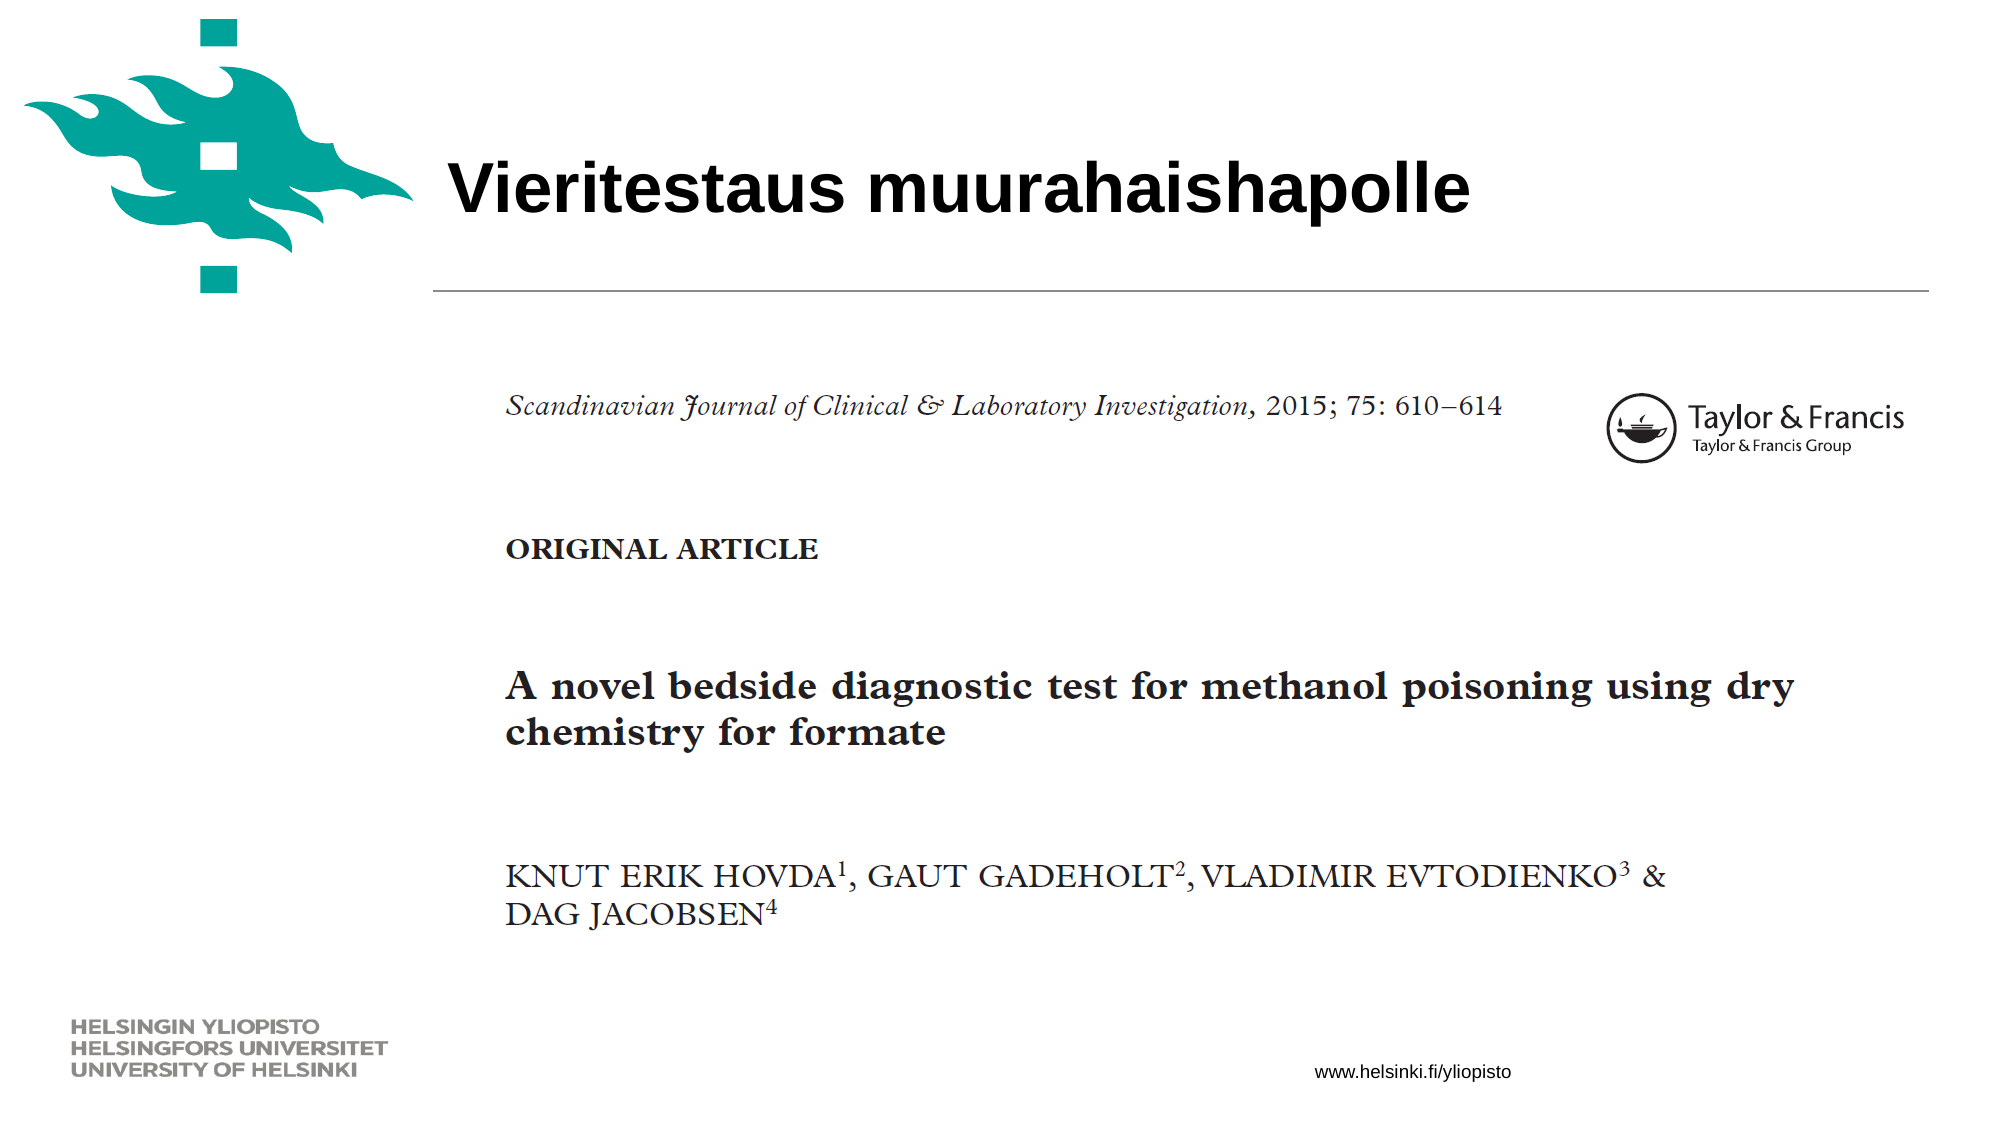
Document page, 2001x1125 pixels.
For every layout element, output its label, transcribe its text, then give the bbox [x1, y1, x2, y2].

picture [433, 375, 1930, 939]
title Vieritestaus muurahaishapolle [432, 90, 1930, 279]
picture [70, 1017, 389, 1079]
